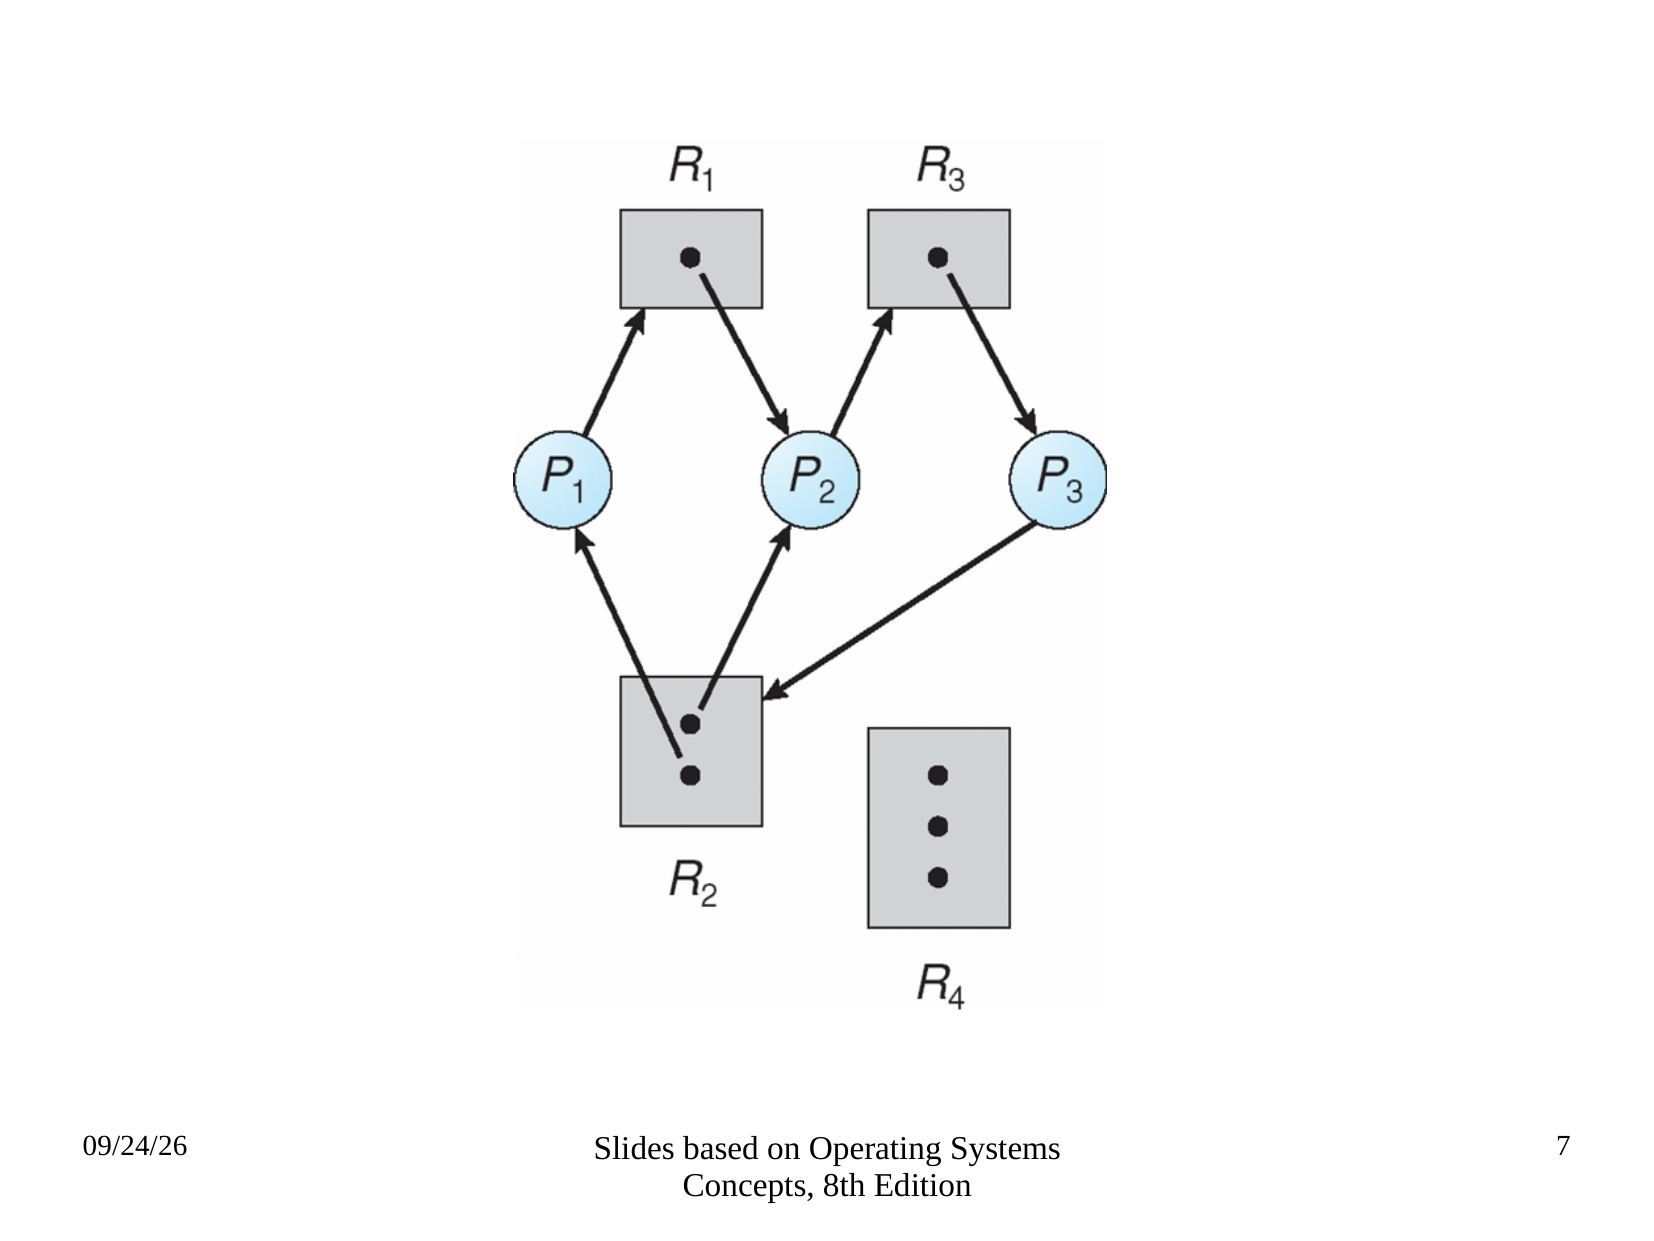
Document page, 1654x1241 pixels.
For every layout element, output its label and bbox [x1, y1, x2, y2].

picture [513, 138, 1107, 1012]
